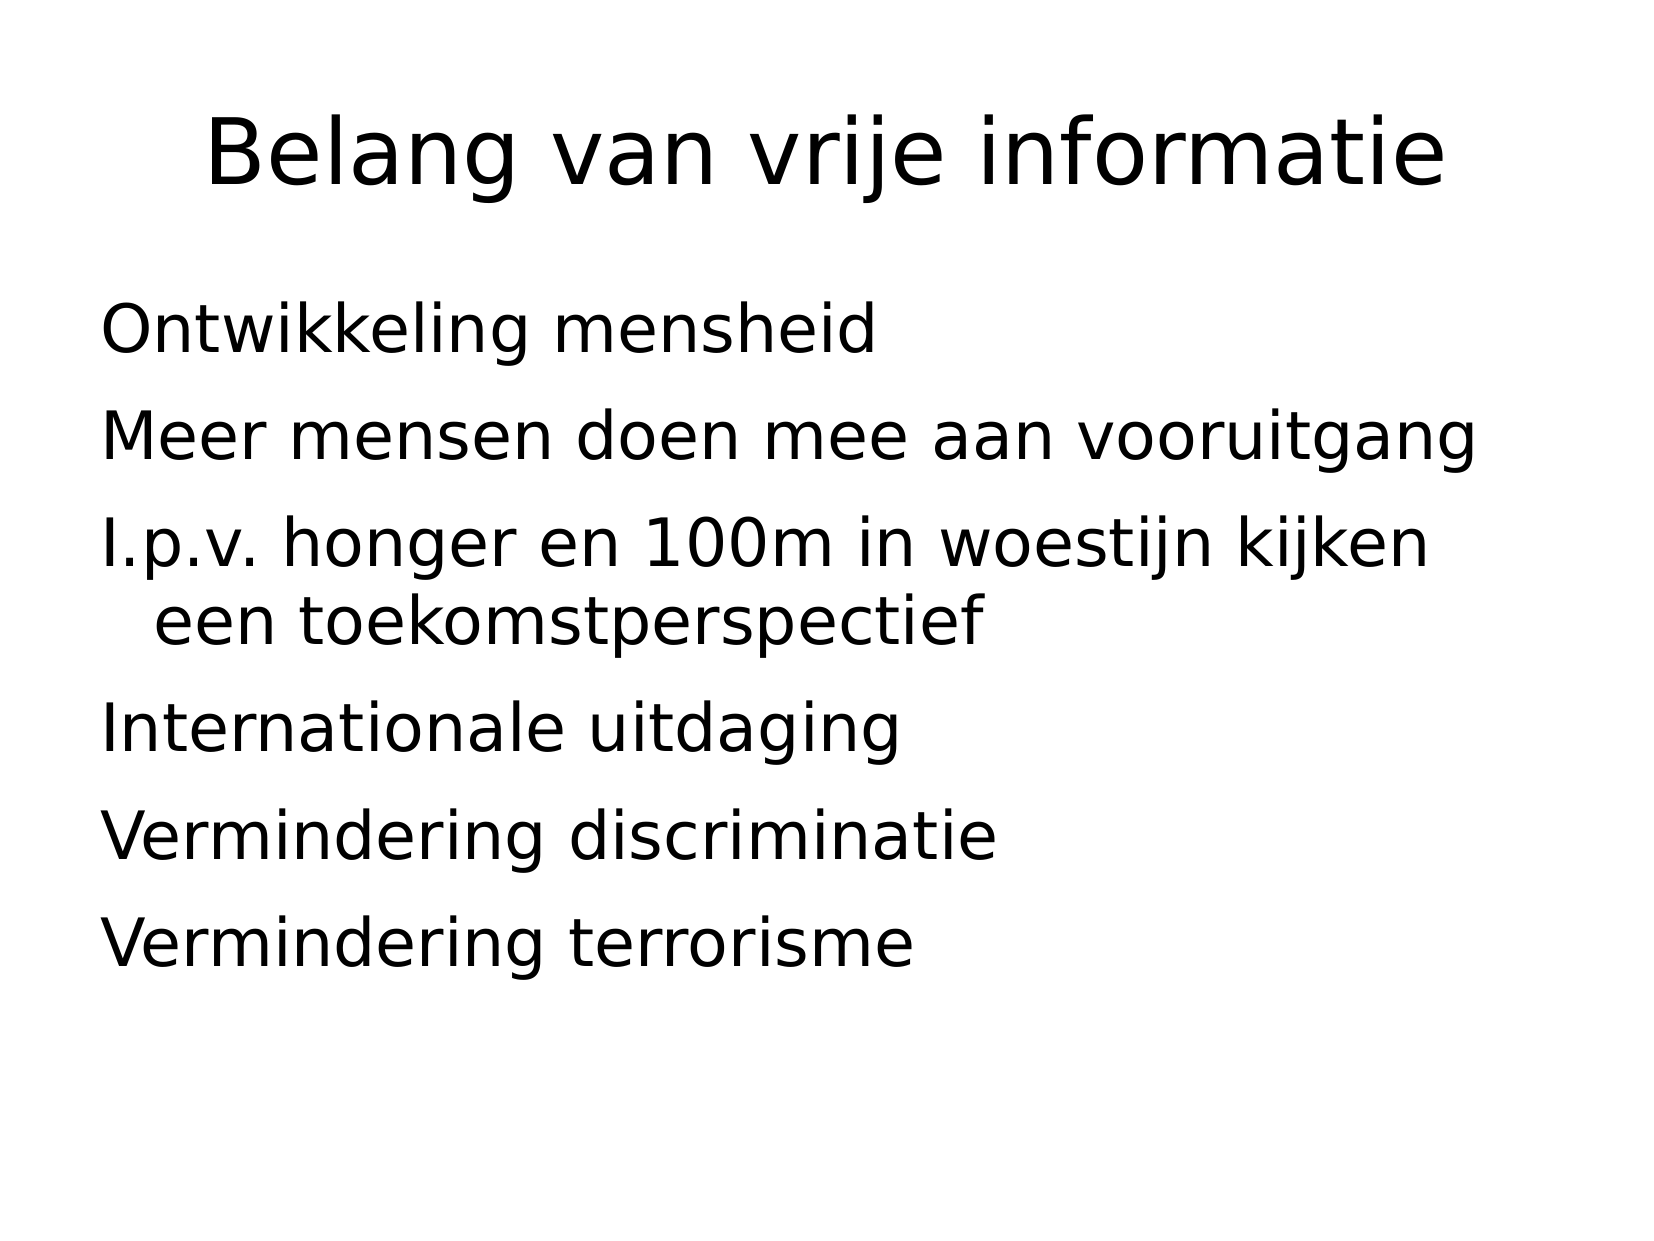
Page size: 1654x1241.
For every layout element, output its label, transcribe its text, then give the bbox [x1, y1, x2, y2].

title Belang van vrije informatie [82, 56, 1571, 250]
list Ontwikkeling mensheid Meer mensen doen mee aan vooruitgang I.p.v. honger en 100m in woestijn kijken een toekomstperspectief Internationale uitdaging Vermindering discriminatie Vermindering terrorisme [82, 290, 1571, 1094]
